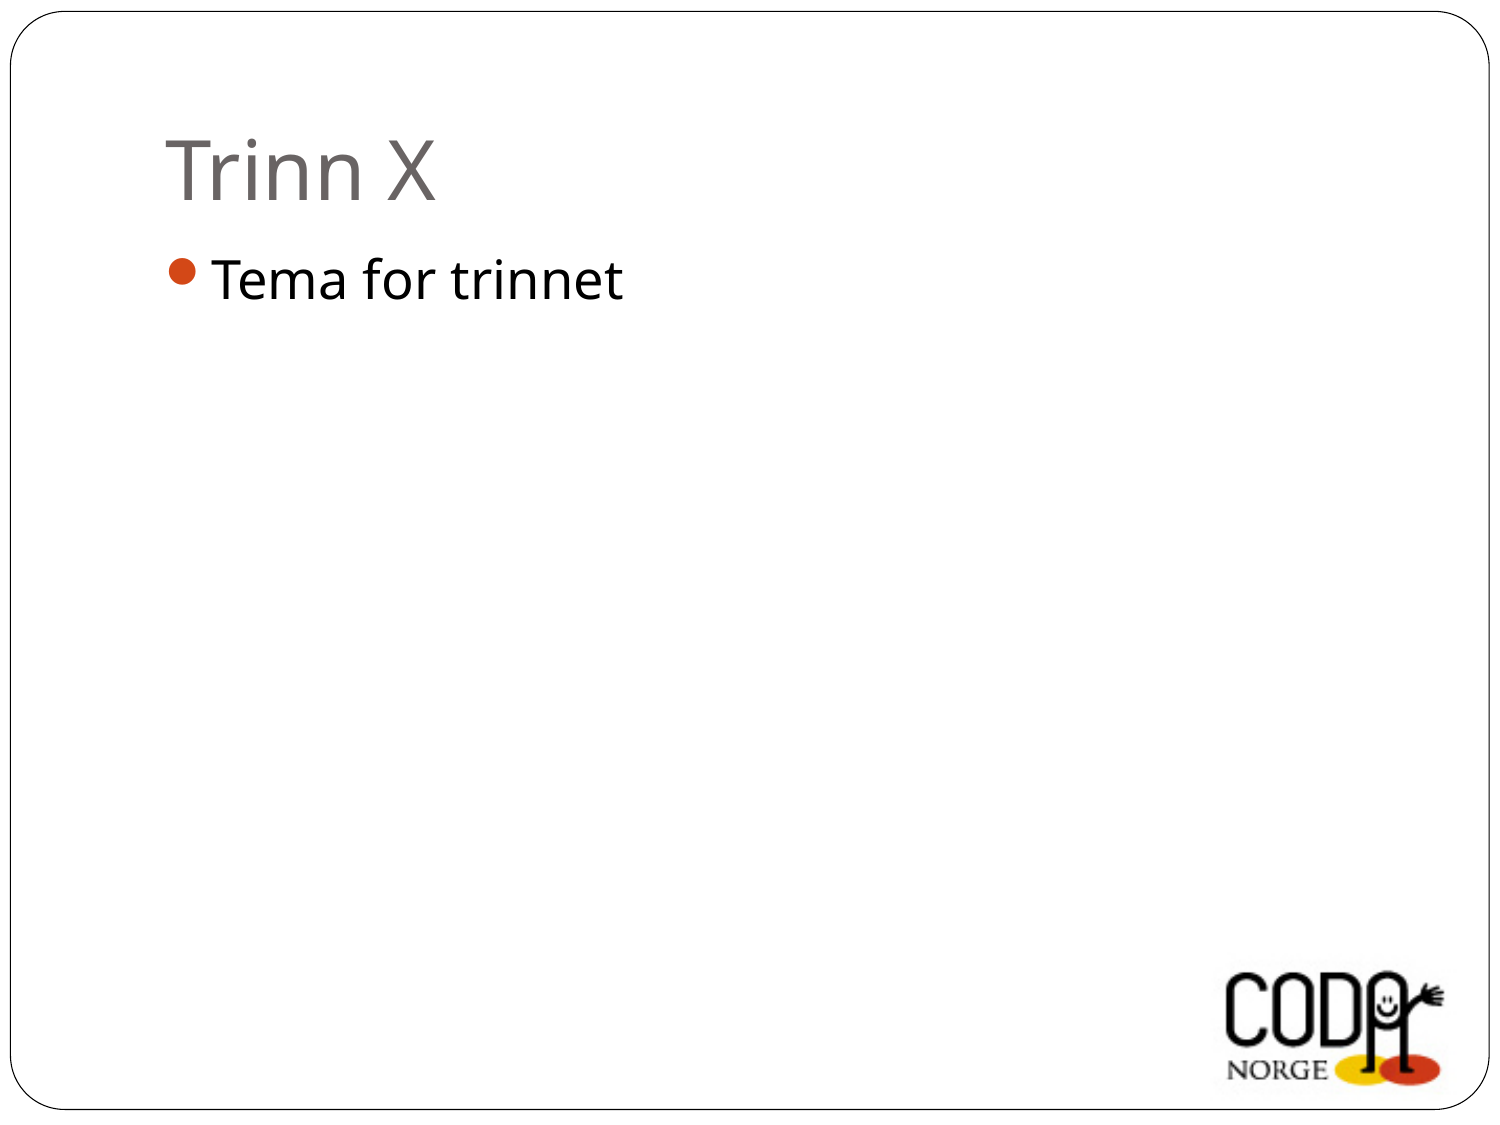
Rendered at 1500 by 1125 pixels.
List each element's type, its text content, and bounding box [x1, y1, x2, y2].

title Trinn X [150, 45, 1426, 233]
picture [1210, 952, 1457, 1101]
list Tema for trinnet [150, 237, 1426, 988]
